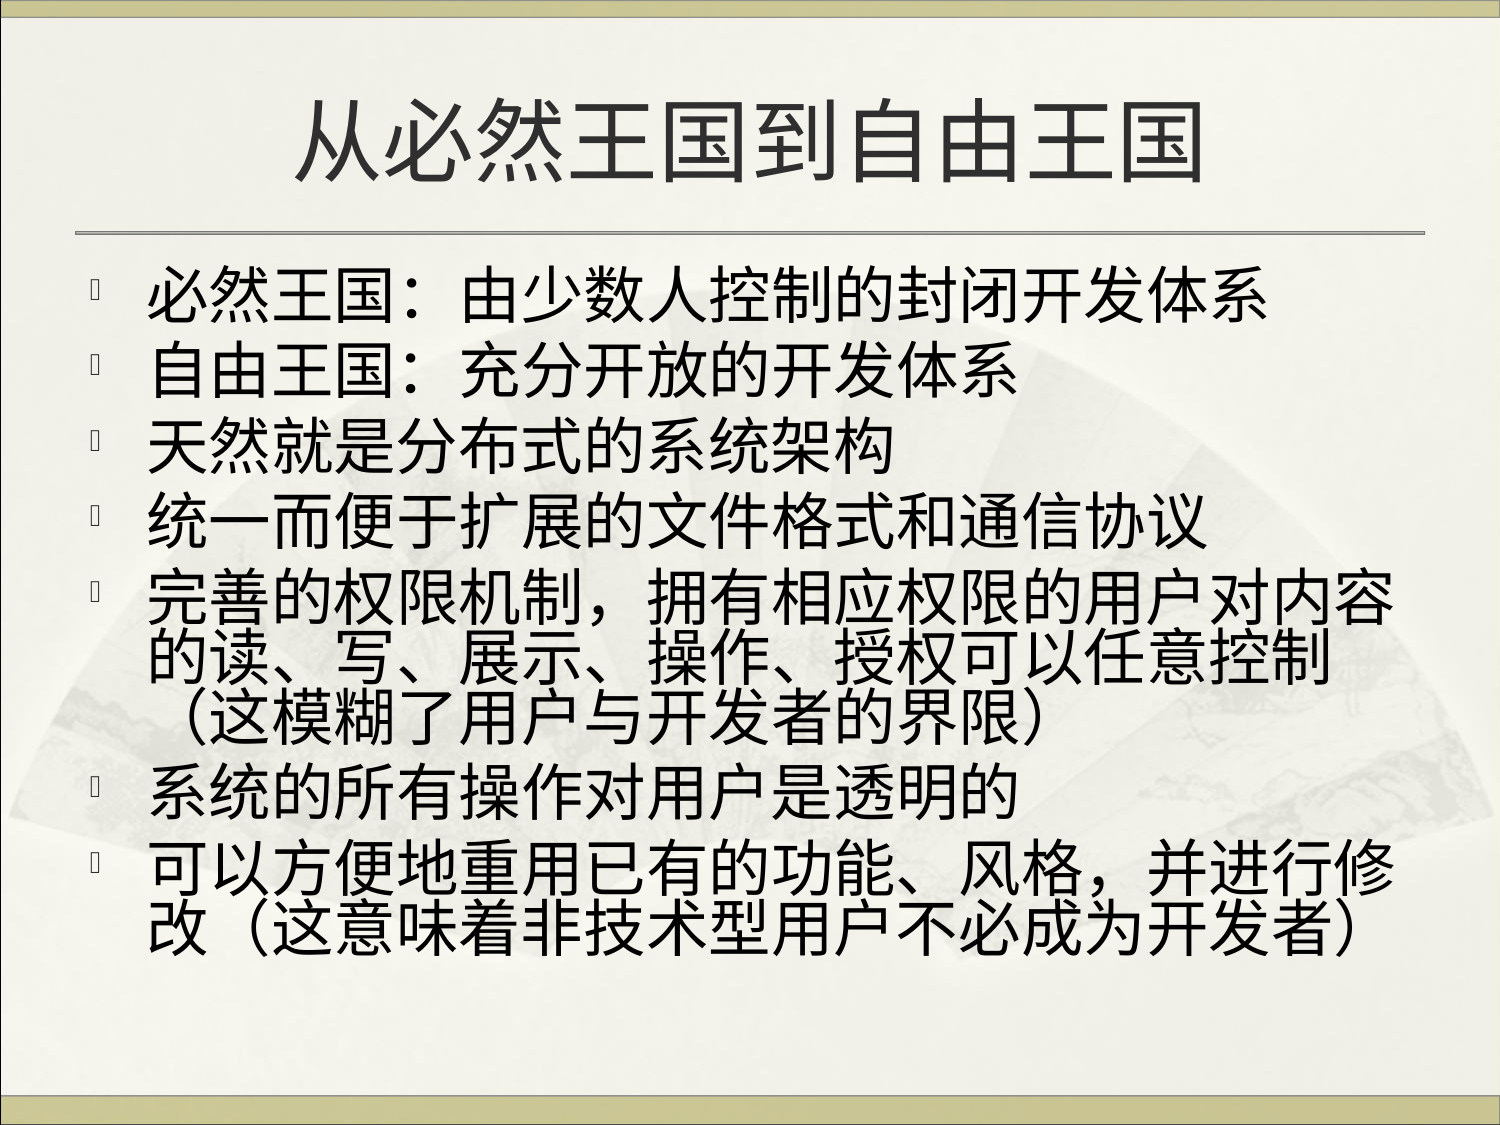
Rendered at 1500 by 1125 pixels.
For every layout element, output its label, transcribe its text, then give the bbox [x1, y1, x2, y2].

picture [0, 0, 1500, 1125]
title 从必然王国到自由王国 [75, 45, 1426, 233]
list 必然王国：由少数人控制的封闭开发体系 自由王国：充分开放的开发体系 天然就是分布式的系统架构 统一而便于扩展的文件格式和通信协议 完善的权限机制，拥有相应权限的用户对内容的读、写、展示、操作、授权可以任意控制（这模糊了用户与开发者的界限） 系统的所有操作对用户是透明的 可以方便地重用已有的功能、风格，并进行修改（这意味着非技术型用户不必成为开发者） [75, 262, 1426, 1032]
